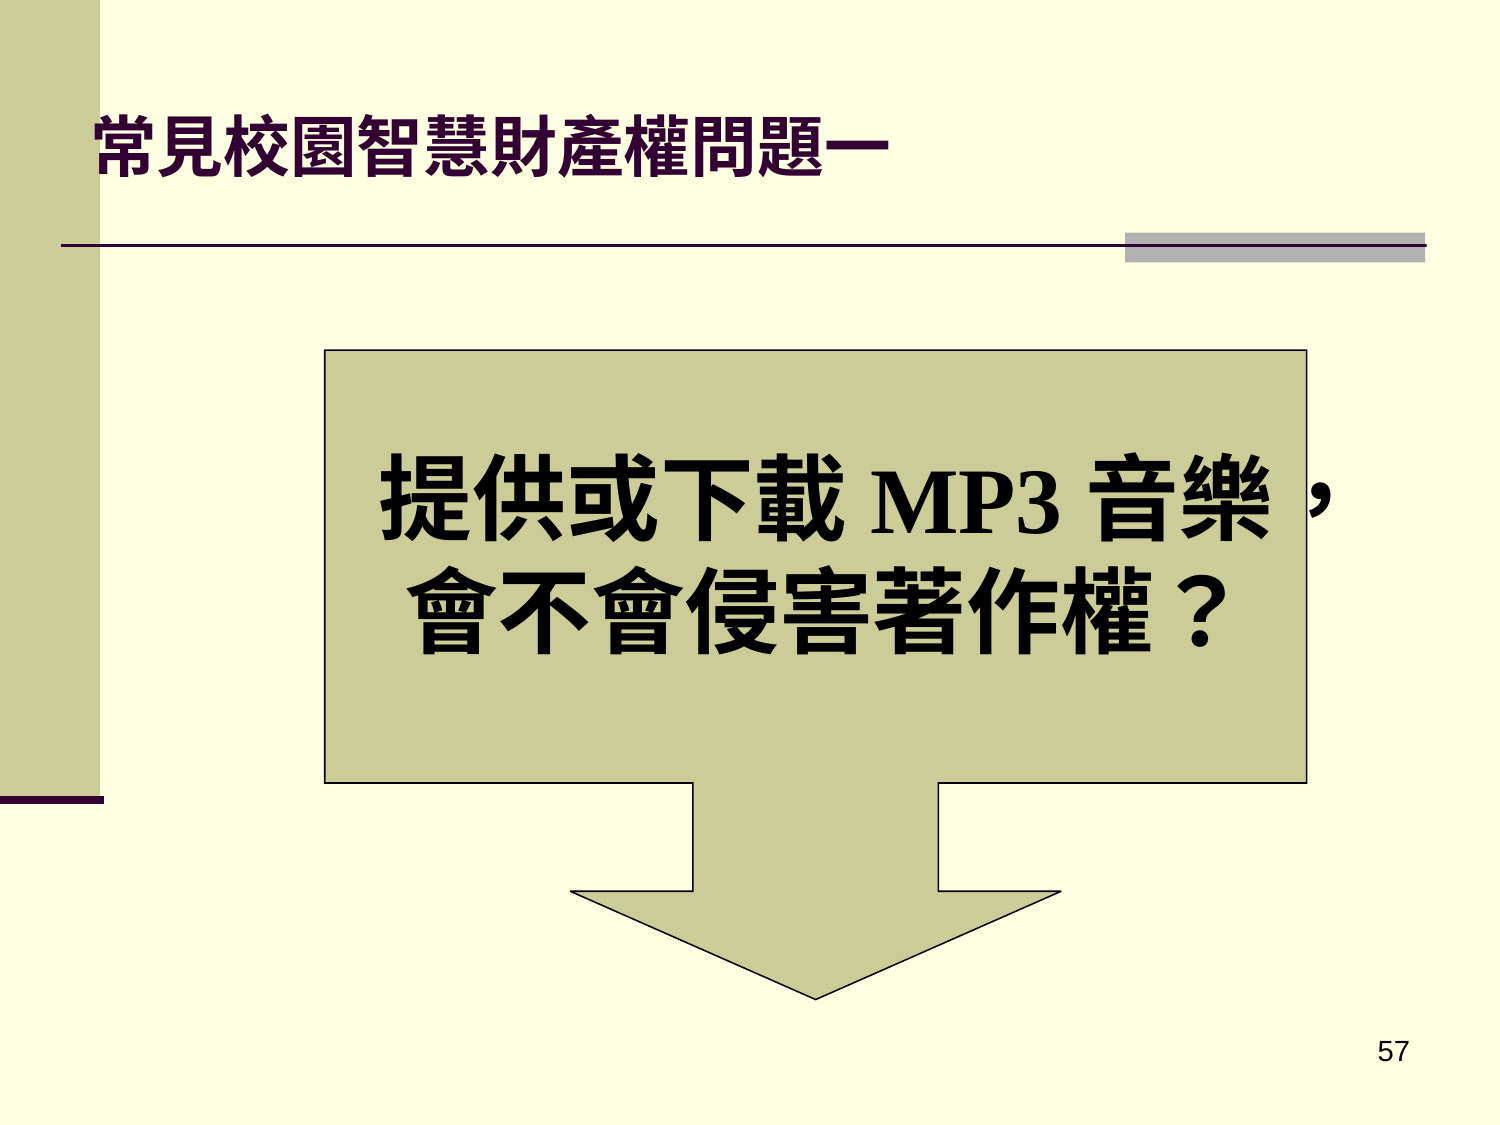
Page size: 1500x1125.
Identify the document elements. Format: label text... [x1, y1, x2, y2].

title 常見校園智慧財產權問題一 [75, 45, 1426, 244]
text_box [324, 350, 1307, 1000]
text_box 提供或下載MP3音樂，會不會侵害著作權？ [335, 432, 1317, 673]
text_box <編號> [1074, 1024, 1426, 1103]
